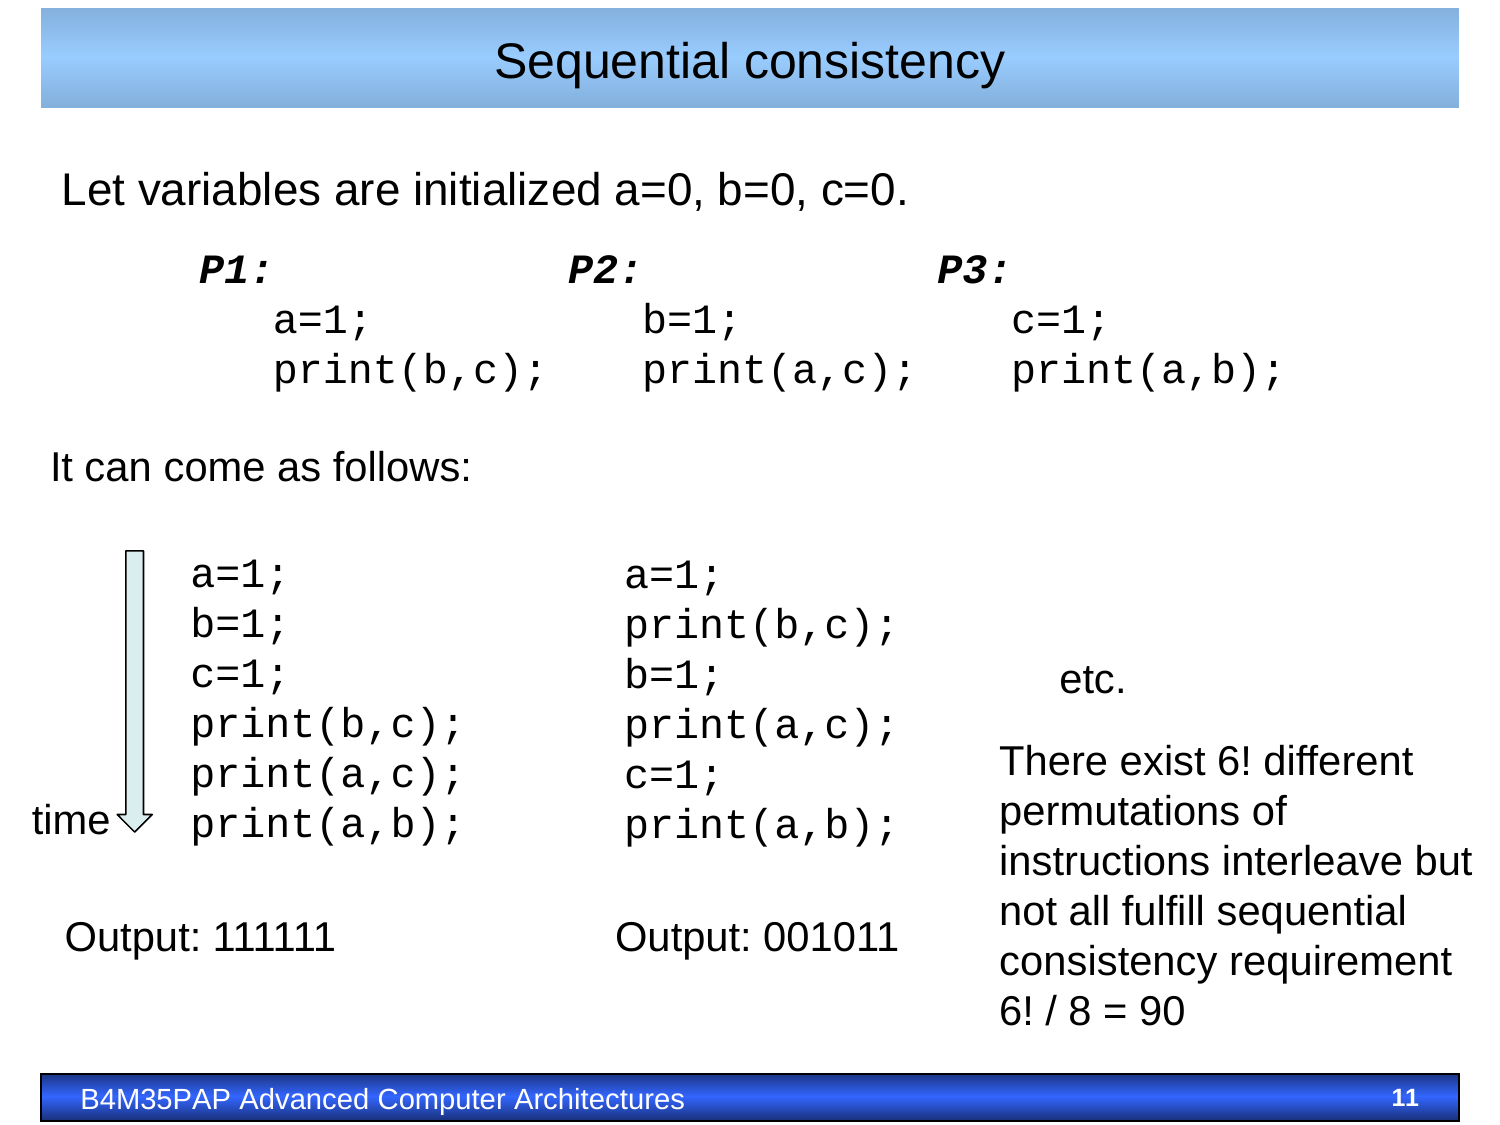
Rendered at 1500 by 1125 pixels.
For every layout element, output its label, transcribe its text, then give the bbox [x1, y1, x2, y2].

text_box [125, 550, 153, 833]
text_box P1: P2: P3: a=1; b=1; c=1; print(b,c); print(a,c); print(a,b); [184, 235, 1302, 400]
text_box There exist 6! different permutations of instructions interleave but not all fulfill sequential consistency requirement 6! / 8 = 90 [984, 726, 1500, 1042]
text_box Output: 111111 [49, 902, 351, 968]
text_box Let variables are initialized a=0, b=0, c=0. [46, 152, 1442, 235]
text_box time [17, 785, 126, 850]
text_box a=1; print(b,c); b=1; print(a,c); c=1; print(a,b); [609, 539, 996, 1005]
text_box a=1; b=1; c=1; print(b,c); print(a,c); print(a,b); [175, 538, 563, 1004]
text_box It can come as follows: [35, 432, 1477, 515]
text_box Output: 001011 [600, 902, 915, 968]
text_box etc. [1044, 644, 1142, 710]
title Sequential consistency [41, 8, 1459, 108]
